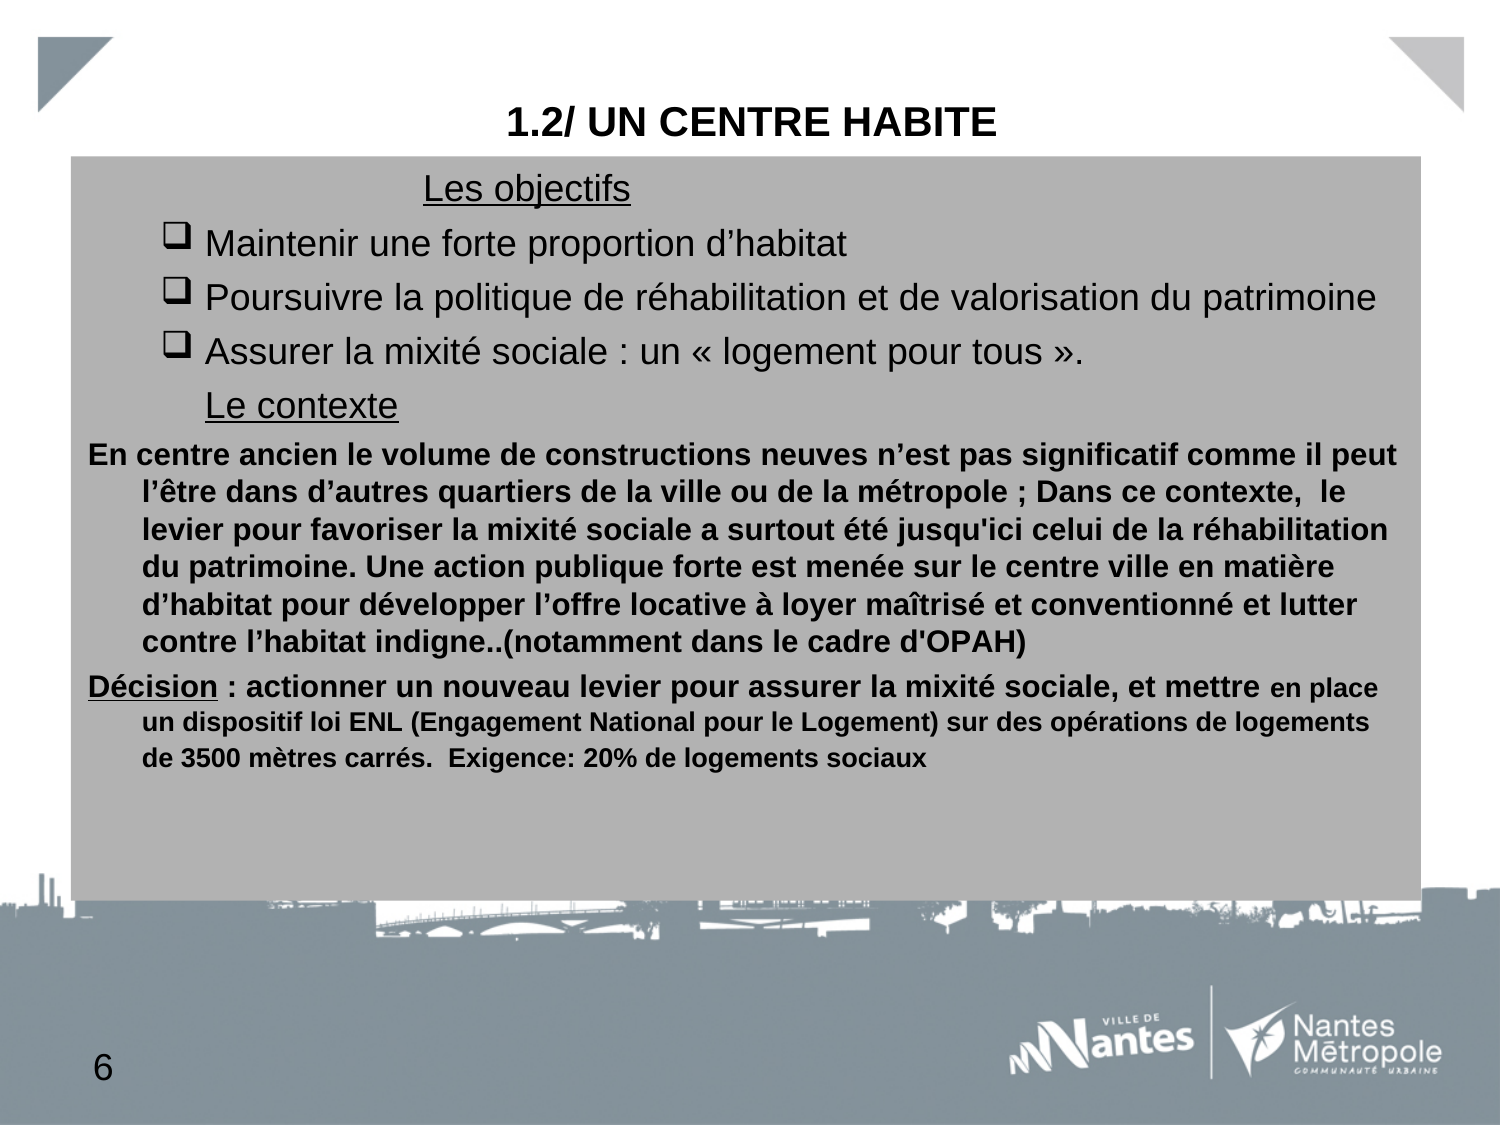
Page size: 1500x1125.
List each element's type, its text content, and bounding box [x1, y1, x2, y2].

title 1.2/ UN CENTRE HABITE [76, 54, 1427, 185]
picture [0, 0, 1500, 1125]
list Les objectifs Maintenir une forte proportion d’habitat Poursuivre la politique de réhabilitation et de valorisation du patrimoine Assurer la mixité sociale : un « logement pour tous ». Le contexte En centre ancien le volume de constructions neuves n’est pas significatif comme il peut l’être dans d’autres quartiers de la ville ou de la métropole ; Dans ce contexte, le levier pour favoriser la mixité sociale a surtout été jusqu'ici celui de la réhabilitation du patrimoine. Une action publique forte est menée sur le centre ville en matière d’habitat pour développer l’offre locative à loyer maîtrisé et conventionné et lutter contre l’habitat indigne..(notamment dans le cadre d'OPAH) Décision : actionner un nouveau levier pour assurer la mixité sociale, et mettre en place un dispositif loi ENL (Engagement National pour le Logement) sur des opérations de logements de 3500 mètres carrés. Exigence: 20% de logements sociaux [70, 156, 1421, 901]
